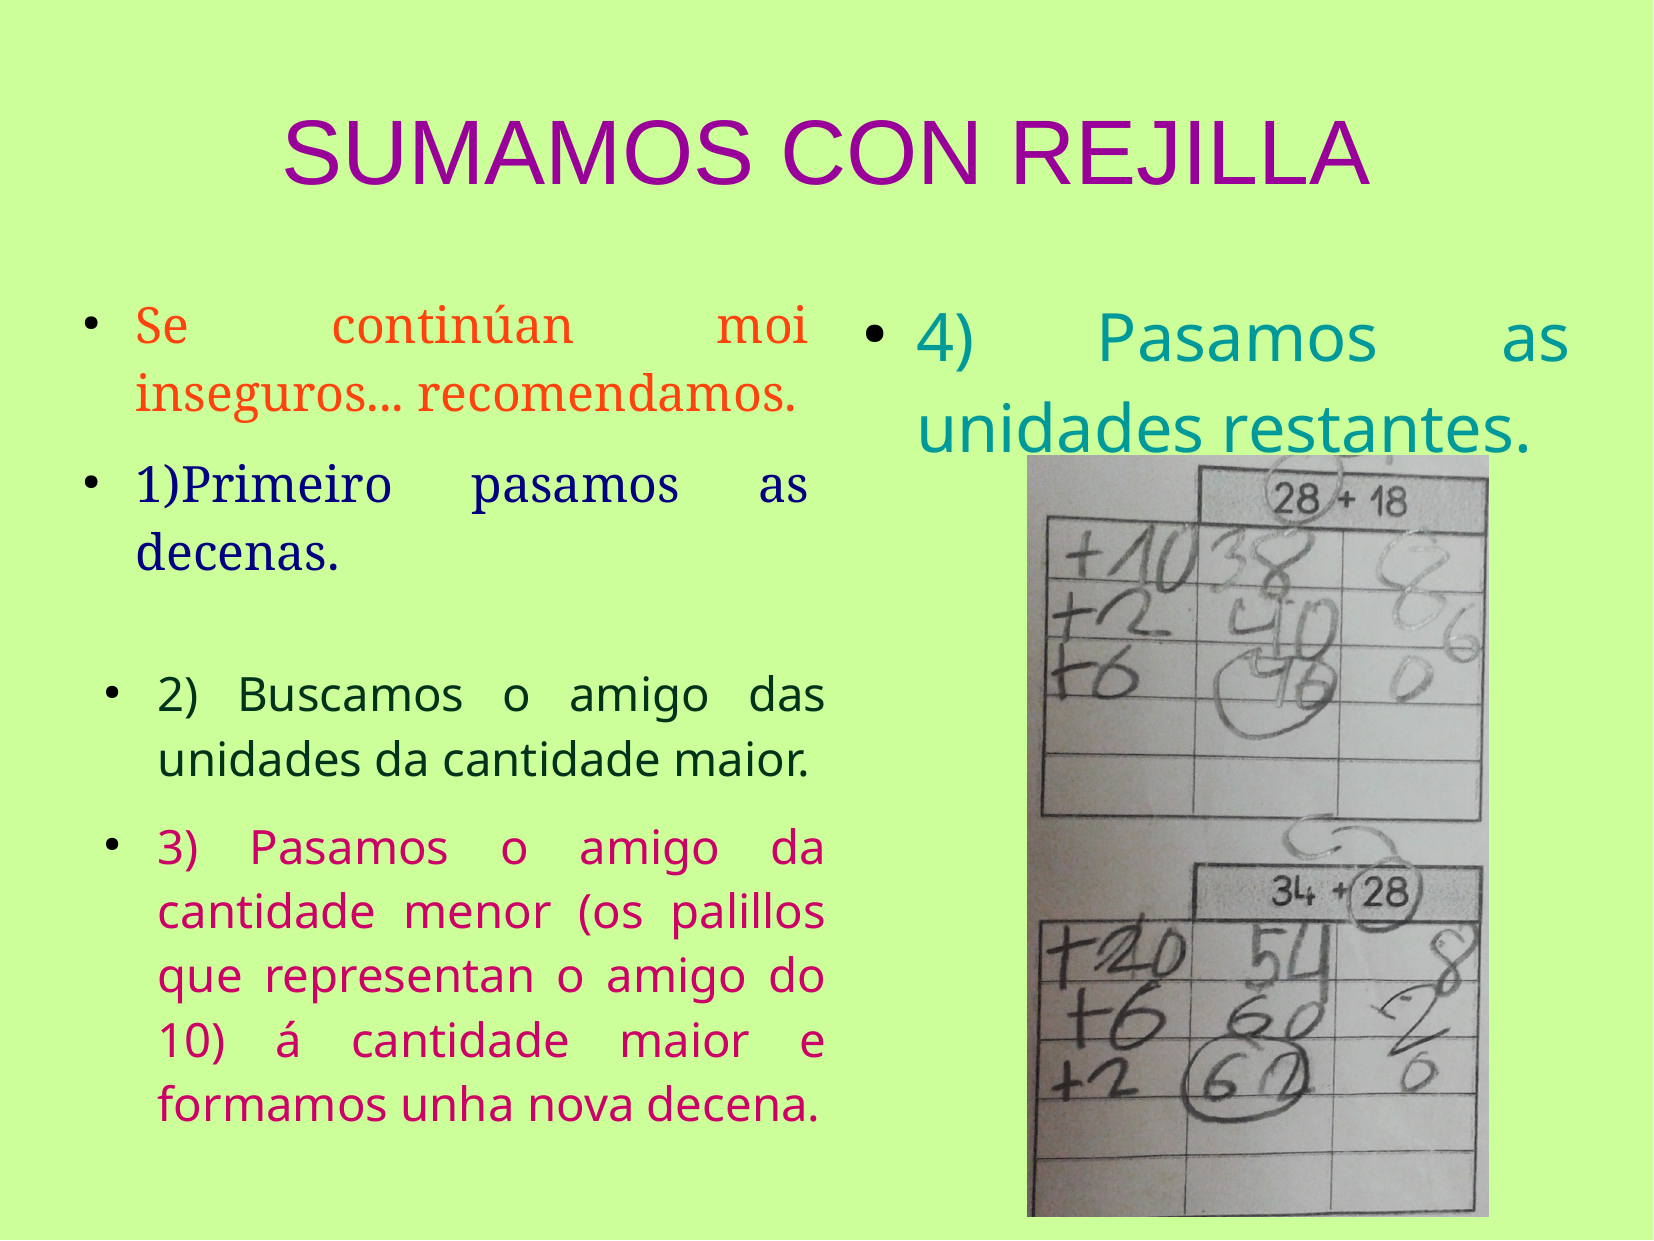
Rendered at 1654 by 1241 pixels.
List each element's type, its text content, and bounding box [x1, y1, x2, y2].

list 4) Pasamos as unidades restantes. [845, 290, 1572, 634]
list Se continúan moi inseguros... recomendamos. 1)Primeiro pasamos as decenas. [82, 290, 809, 634]
picture [1027, 455, 1489, 1217]
title SUMAMOS CON REJILLA [82, 49, 1571, 257]
list 2) Buscamos o amigo das unidades da cantidade maior. 3) Pasamos o amigo da cantidade menor (os palillos que representan o amigo do 10) á cantidade maior e formamos unha nova decena. [100, 661, 827, 1146]
